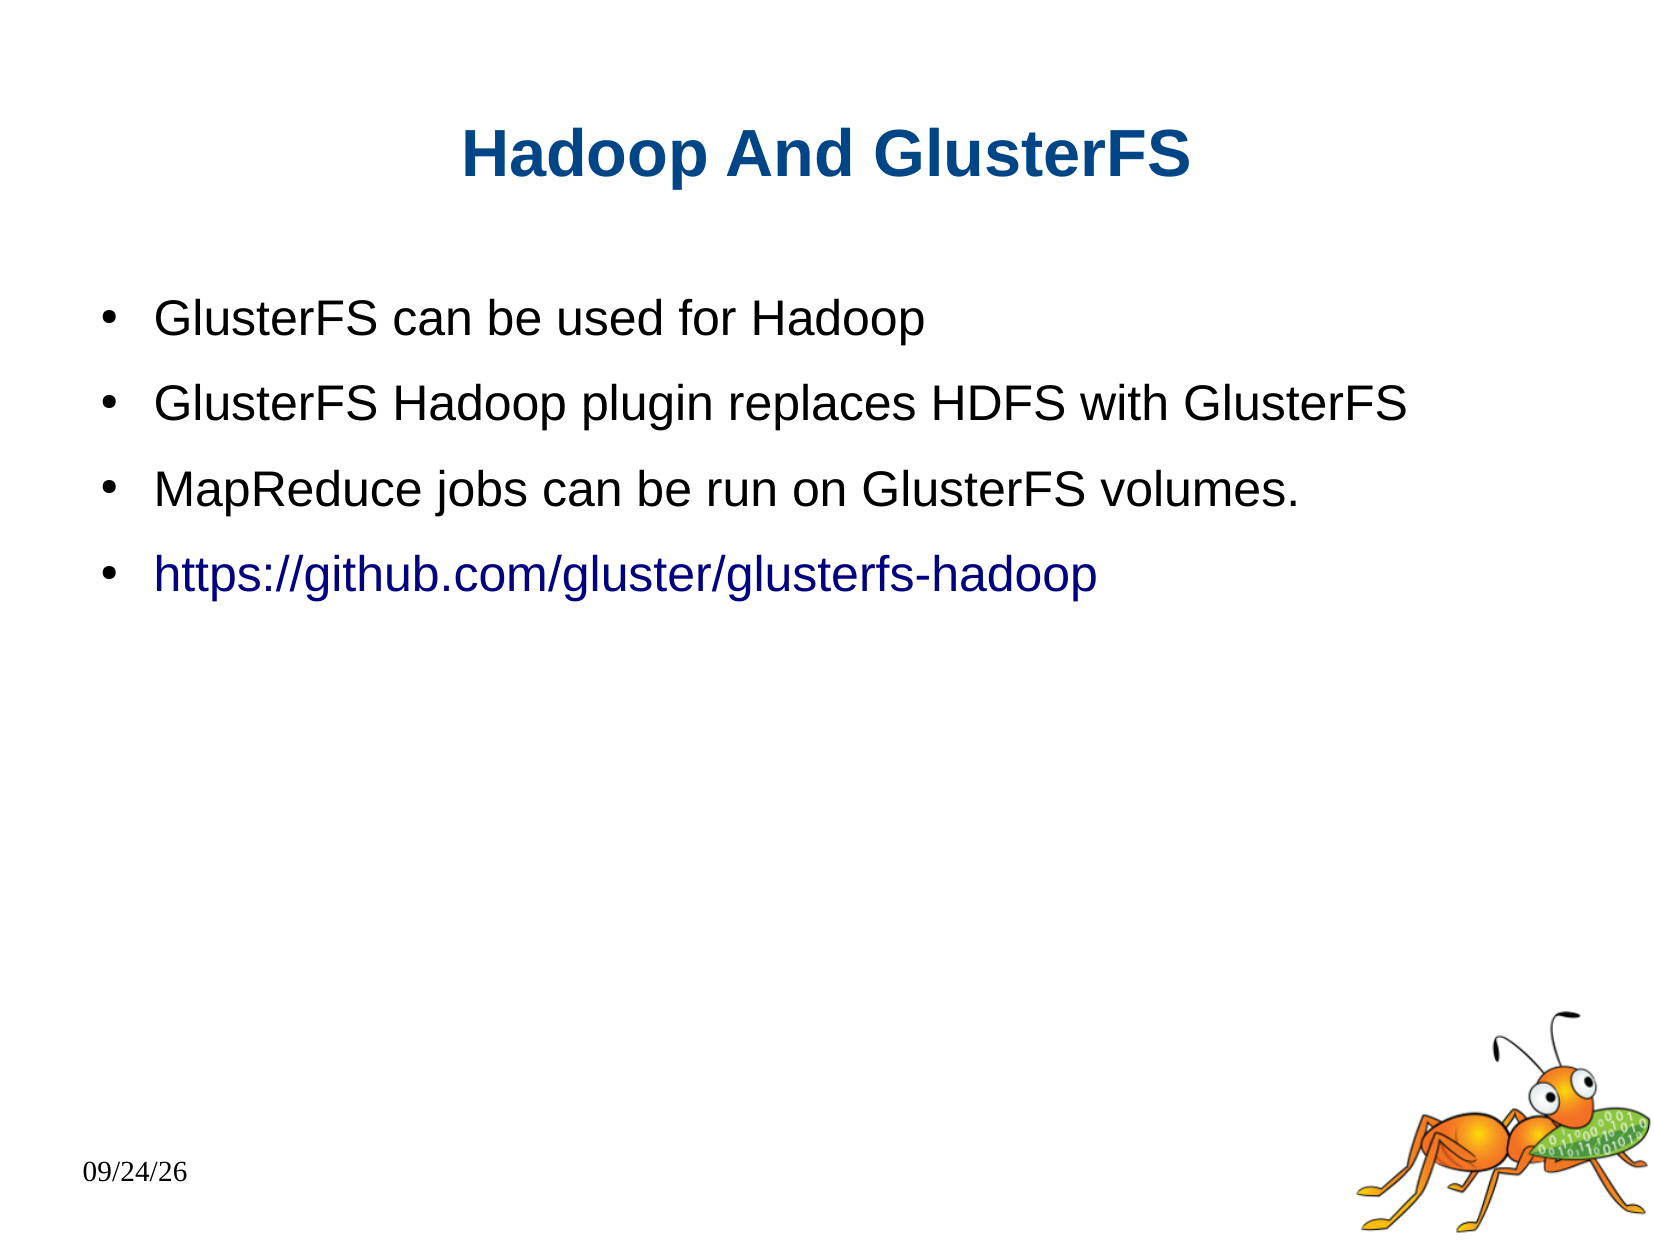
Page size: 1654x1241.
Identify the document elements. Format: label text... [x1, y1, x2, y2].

picture [1353, 1009, 1654, 1235]
title Hadoop And GlusterFS [82, 49, 1571, 257]
list GlusterFS can be used for Hadoop GlusterFS Hadoop plugin replaces HDFS with GlusterFS MapReduce jobs can be run on GlusterFS volumes. https://github.com/gluster/glusterfs-hadoop [82, 290, 1571, 1010]
